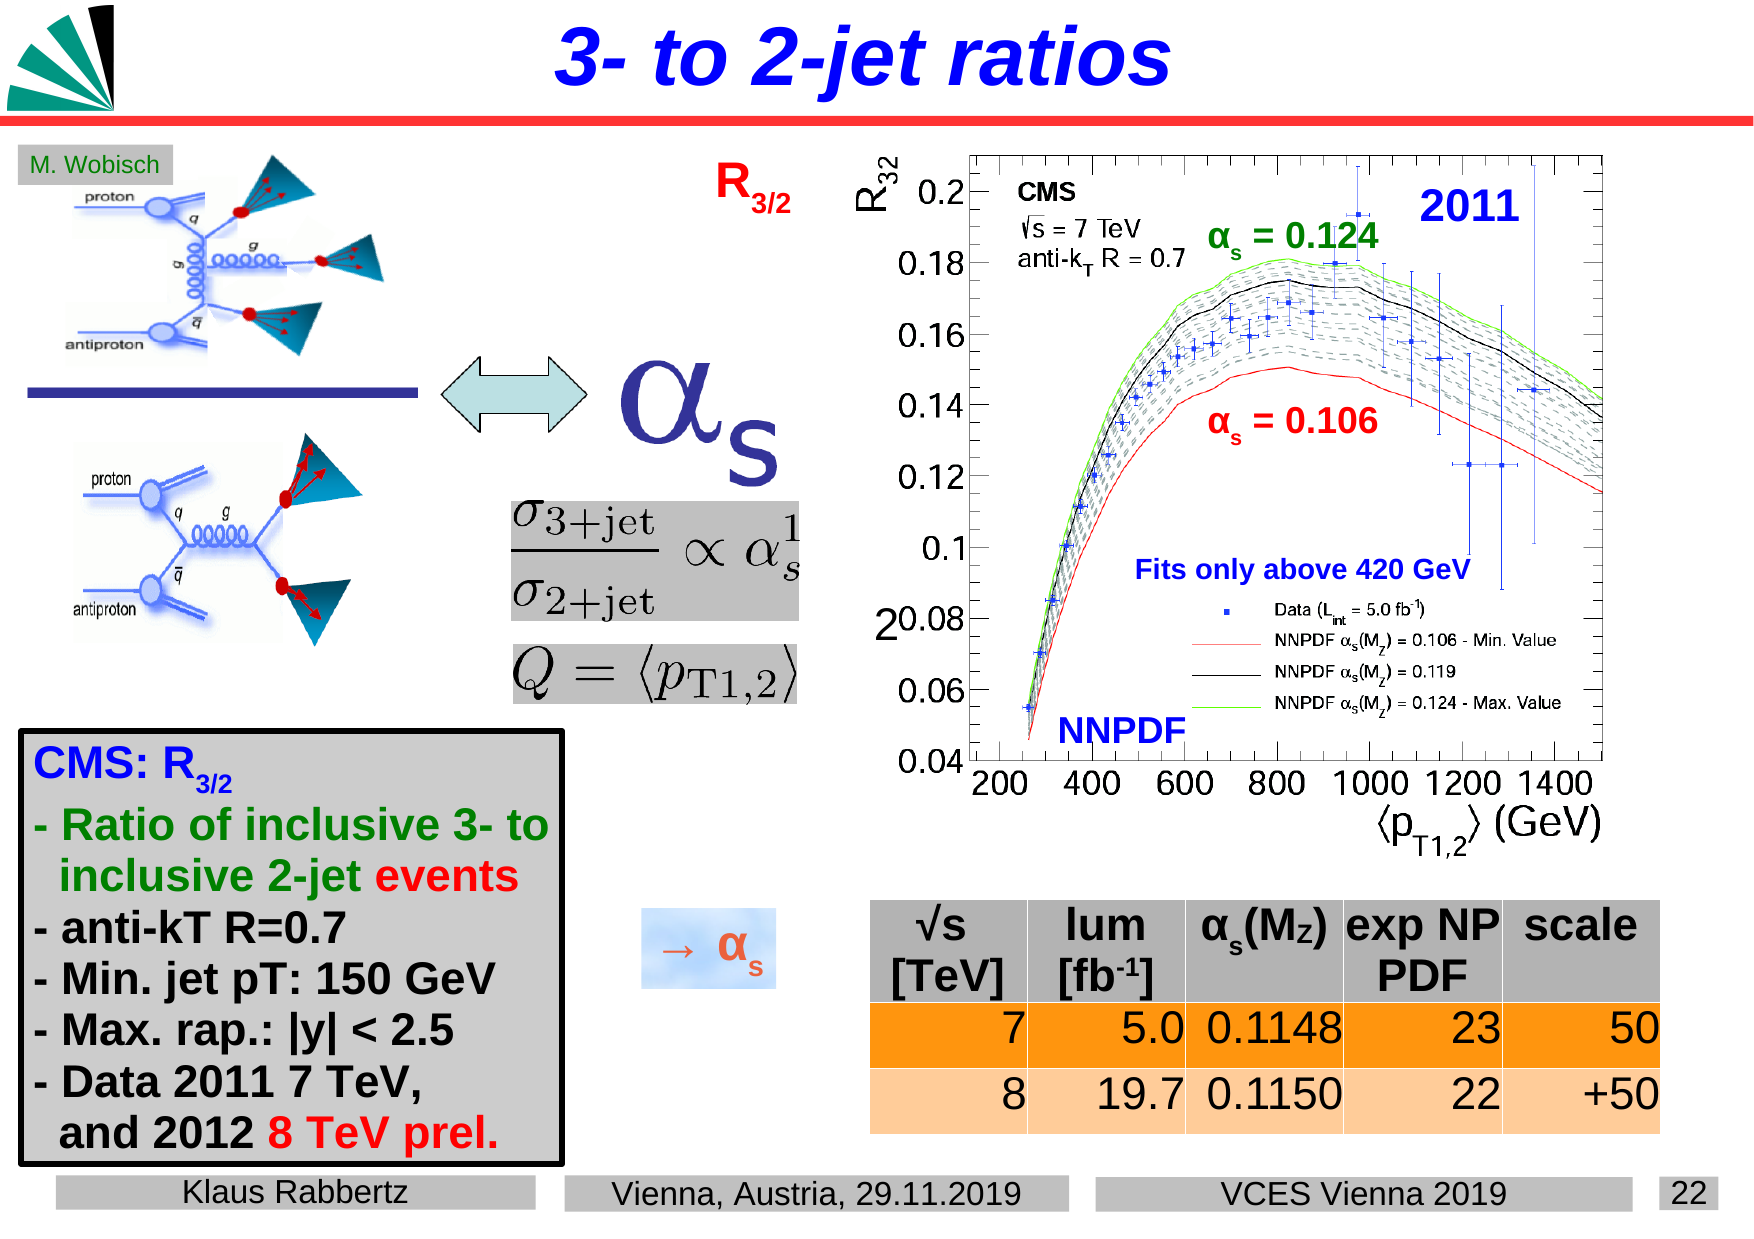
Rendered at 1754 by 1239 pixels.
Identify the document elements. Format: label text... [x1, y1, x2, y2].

table_cell 7 [870, 1003, 1027, 1068]
table_cell 8 [870, 1069, 1027, 1134]
title 3- to 2-jet ratios [123, 0, 1606, 114]
text_box → αs [641, 908, 777, 989]
table_cell 22 [1344, 1069, 1502, 1134]
table_cell 0.1150 [1186, 1069, 1343, 1134]
table_cell 5.0 [1028, 1003, 1185, 1068]
text_box R3/2 [703, 146, 804, 227]
table_header exp NP PDF [1344, 900, 1502, 1002]
text_box 2011 [1407, 173, 1534, 237]
picture [23, 147, 800, 705]
table_cell 23 [1344, 1003, 1502, 1068]
text_box M. Wobisch [17, 144, 174, 185]
table_cell +50 [1503, 1069, 1660, 1134]
picture [7, 5, 114, 112]
text_box Fits only above 420 GeV [1123, 546, 1484, 592]
table_header √s [TeV] [870, 900, 1027, 1002]
text_box CMS: R3/2 - Ratio of inclusive 3- to inclusive 2-jet events - anti-kT R=0.7 - Min. jet pT: 150 GeV - Max. rap.: |y| < 2.5 - Data 2011 7 TeV, and 2012 8 TeV prel. [21, 731, 563, 1164]
table_header αs(MZ) [1186, 900, 1343, 1002]
table_header scale [1503, 900, 1660, 1002]
table_cell 0.1148 [1186, 1003, 1343, 1068]
picture [849, 147, 1606, 861]
text_box αs = 0.124 [1195, 208, 1391, 272]
table_cell 50 [1503, 1003, 1660, 1068]
table_cell 19.7 [1028, 1069, 1185, 1134]
text_box 2 [861, 593, 912, 657]
text_box αs = 0.106 [1195, 393, 1391, 457]
text_box NNPDF [1045, 703, 1278, 758]
table_header lum [fb-1] [1028, 900, 1185, 1002]
